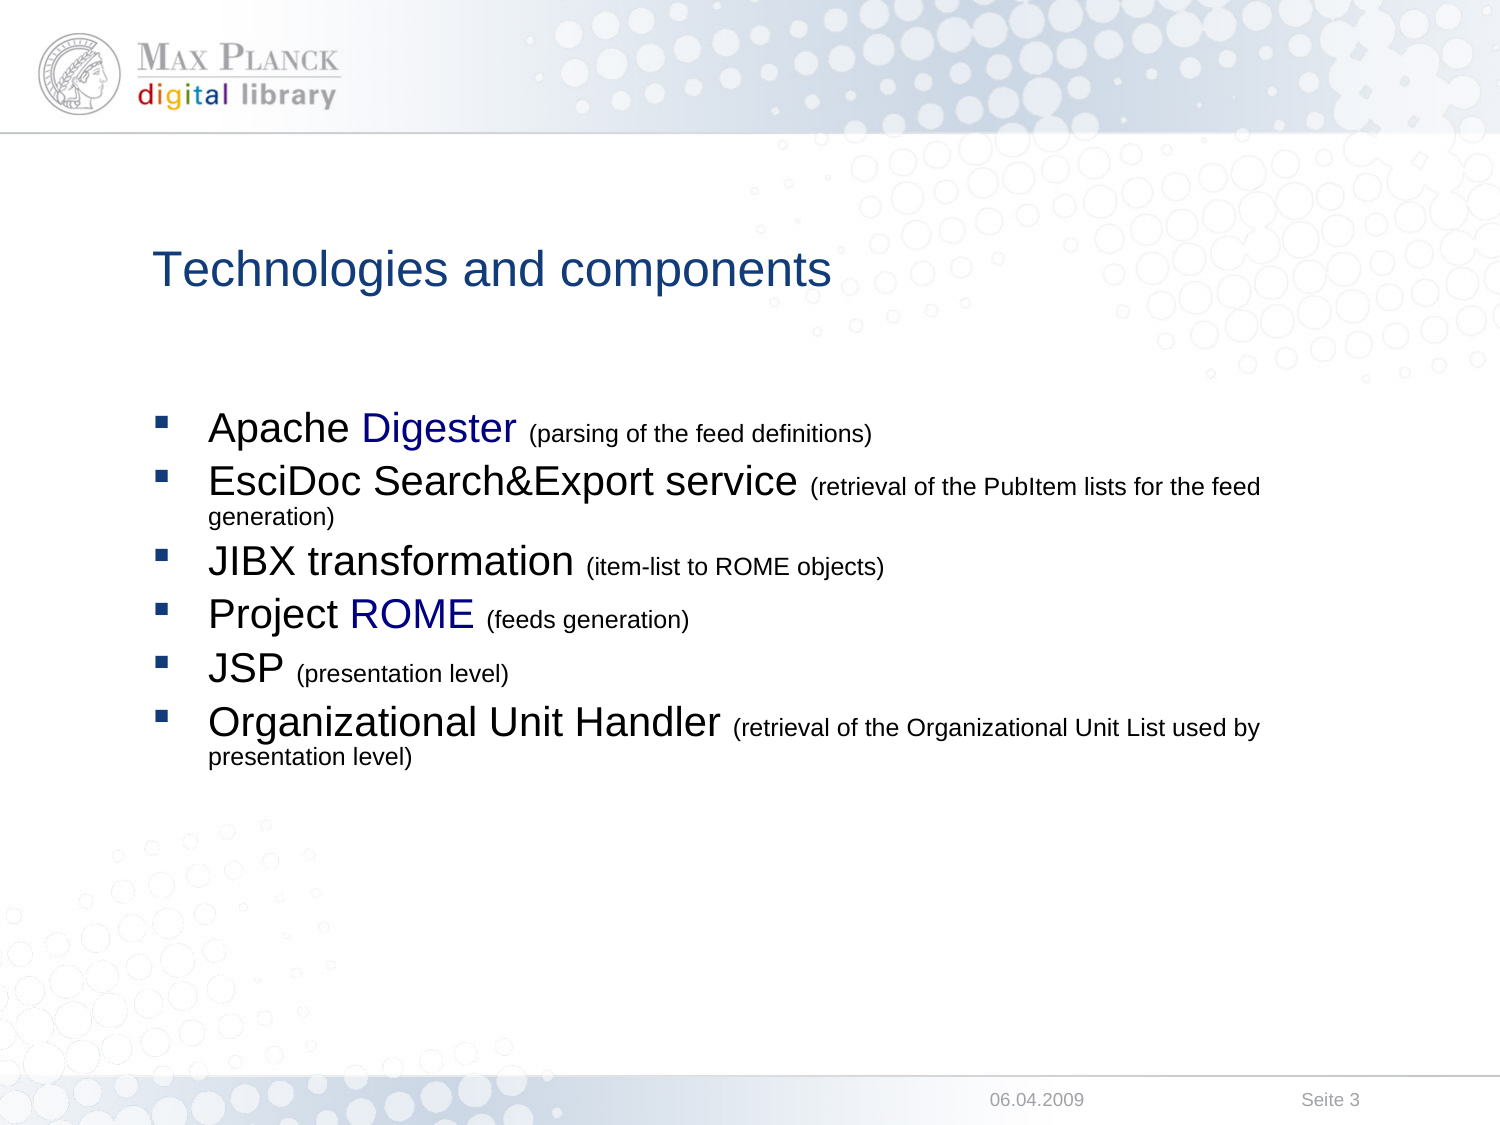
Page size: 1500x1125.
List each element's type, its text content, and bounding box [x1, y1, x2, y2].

title Technologies and components [137, 237, 1375, 375]
list Apache Digester (parsing of the feed definitions) EsciDoc Search&Export service (retrieval of the PubItem lists for the feed generation) JIBX transformation (item-list to ROME objects) Project ROME (feeds generation) JSP (presentation level) Organizational Unit Handler (retrieval of the Organizational Unit List used by presentation level) [137, 399, 1375, 1000]
picture [0, 0, 1500, 1125]
